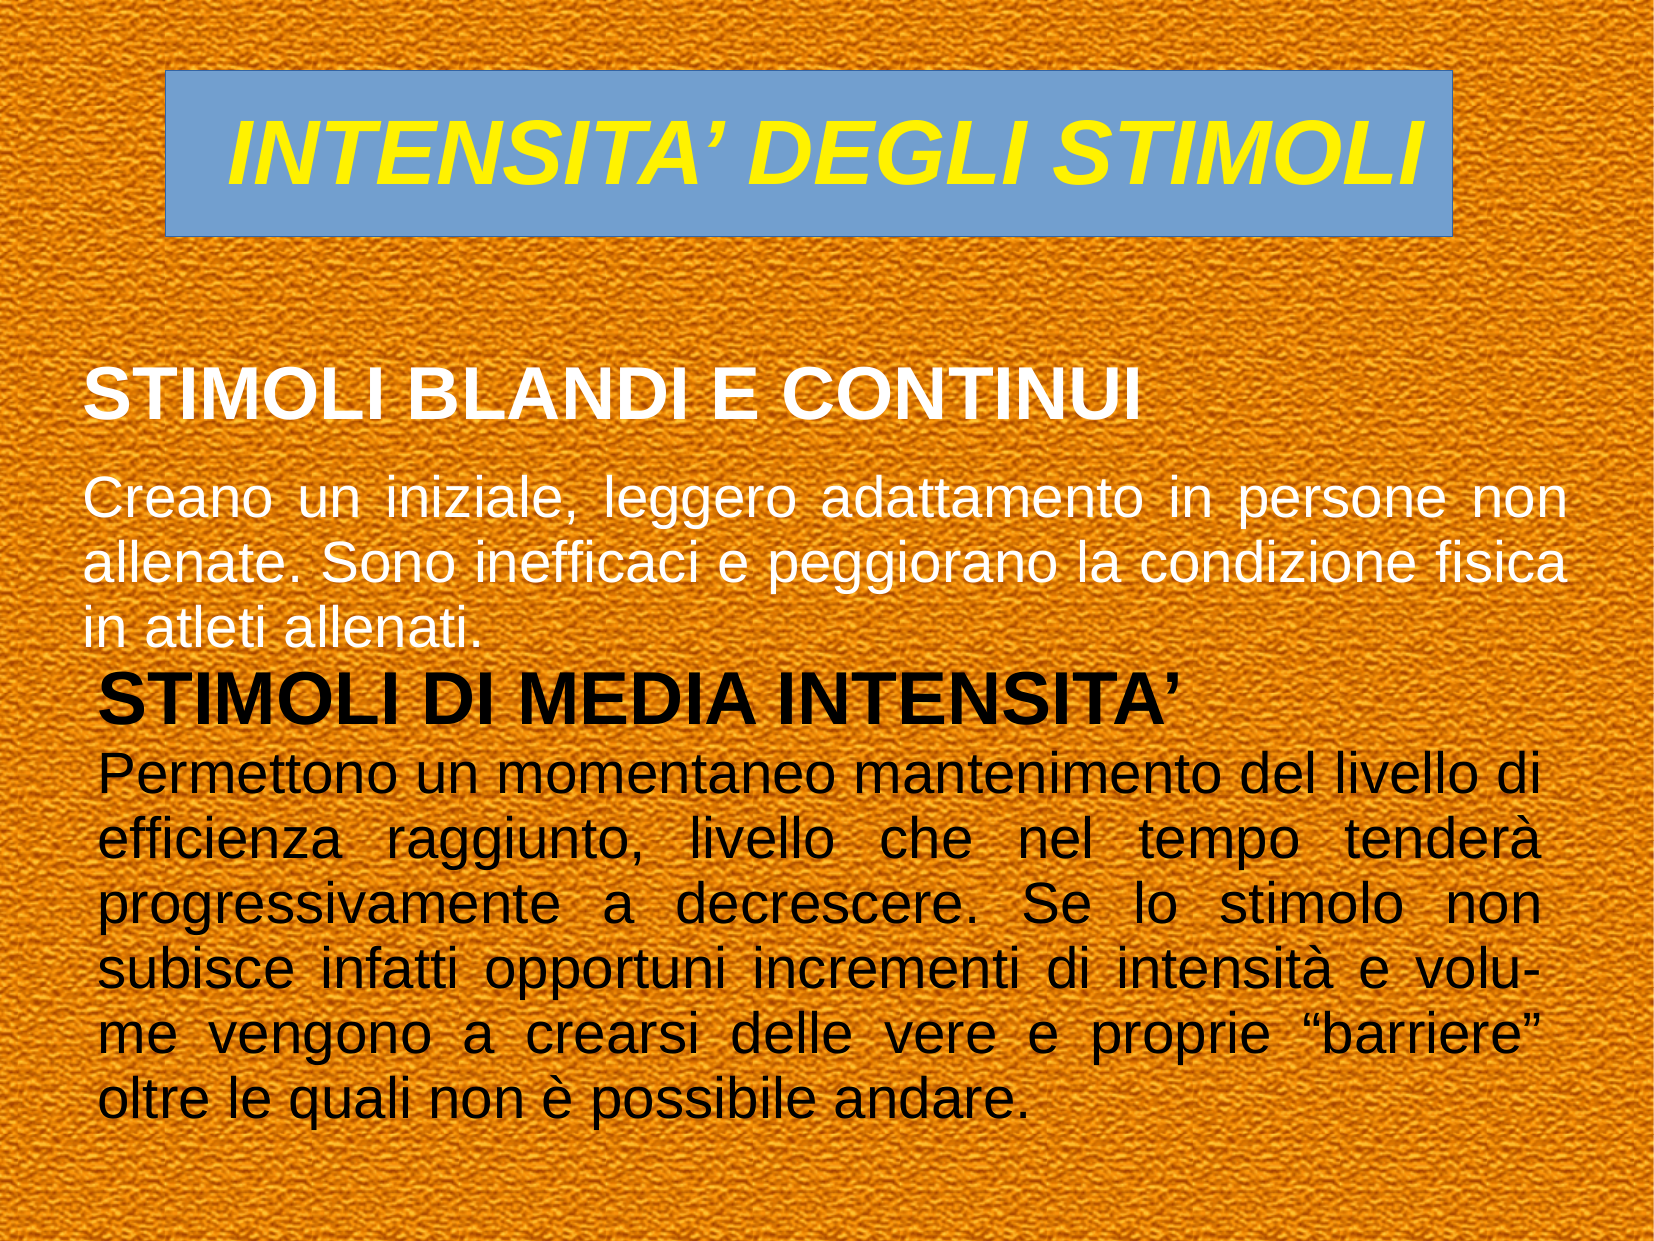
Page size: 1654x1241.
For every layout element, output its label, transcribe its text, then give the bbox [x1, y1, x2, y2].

title INTENSITA’ DEGLI STIMOLI [82, 49, 1571, 257]
picture [0, 0, 1654, 1241]
text_box STIMOLI DI MEDIA INTENSITA’ Permettono un momentaneo mantenimento del livello di efficienza raggiunto, livello che nel tempo tenderà progressivamente a decrescere. Se lo stimolo non subisce infatti opportuni incrementi di intensità e volu-me vengono a crearsi delle vere e proprie “barriere” oltre le quali non è possibile andare. [82, 649, 1560, 1214]
list STIMOLI BLANDI E CONTINUI Creano un iniziale, leggero adattamento in persone non allenate. Sono inefficaci e peggiorano la condizione fisica in atleti allenati. [82, 266, 1571, 591]
